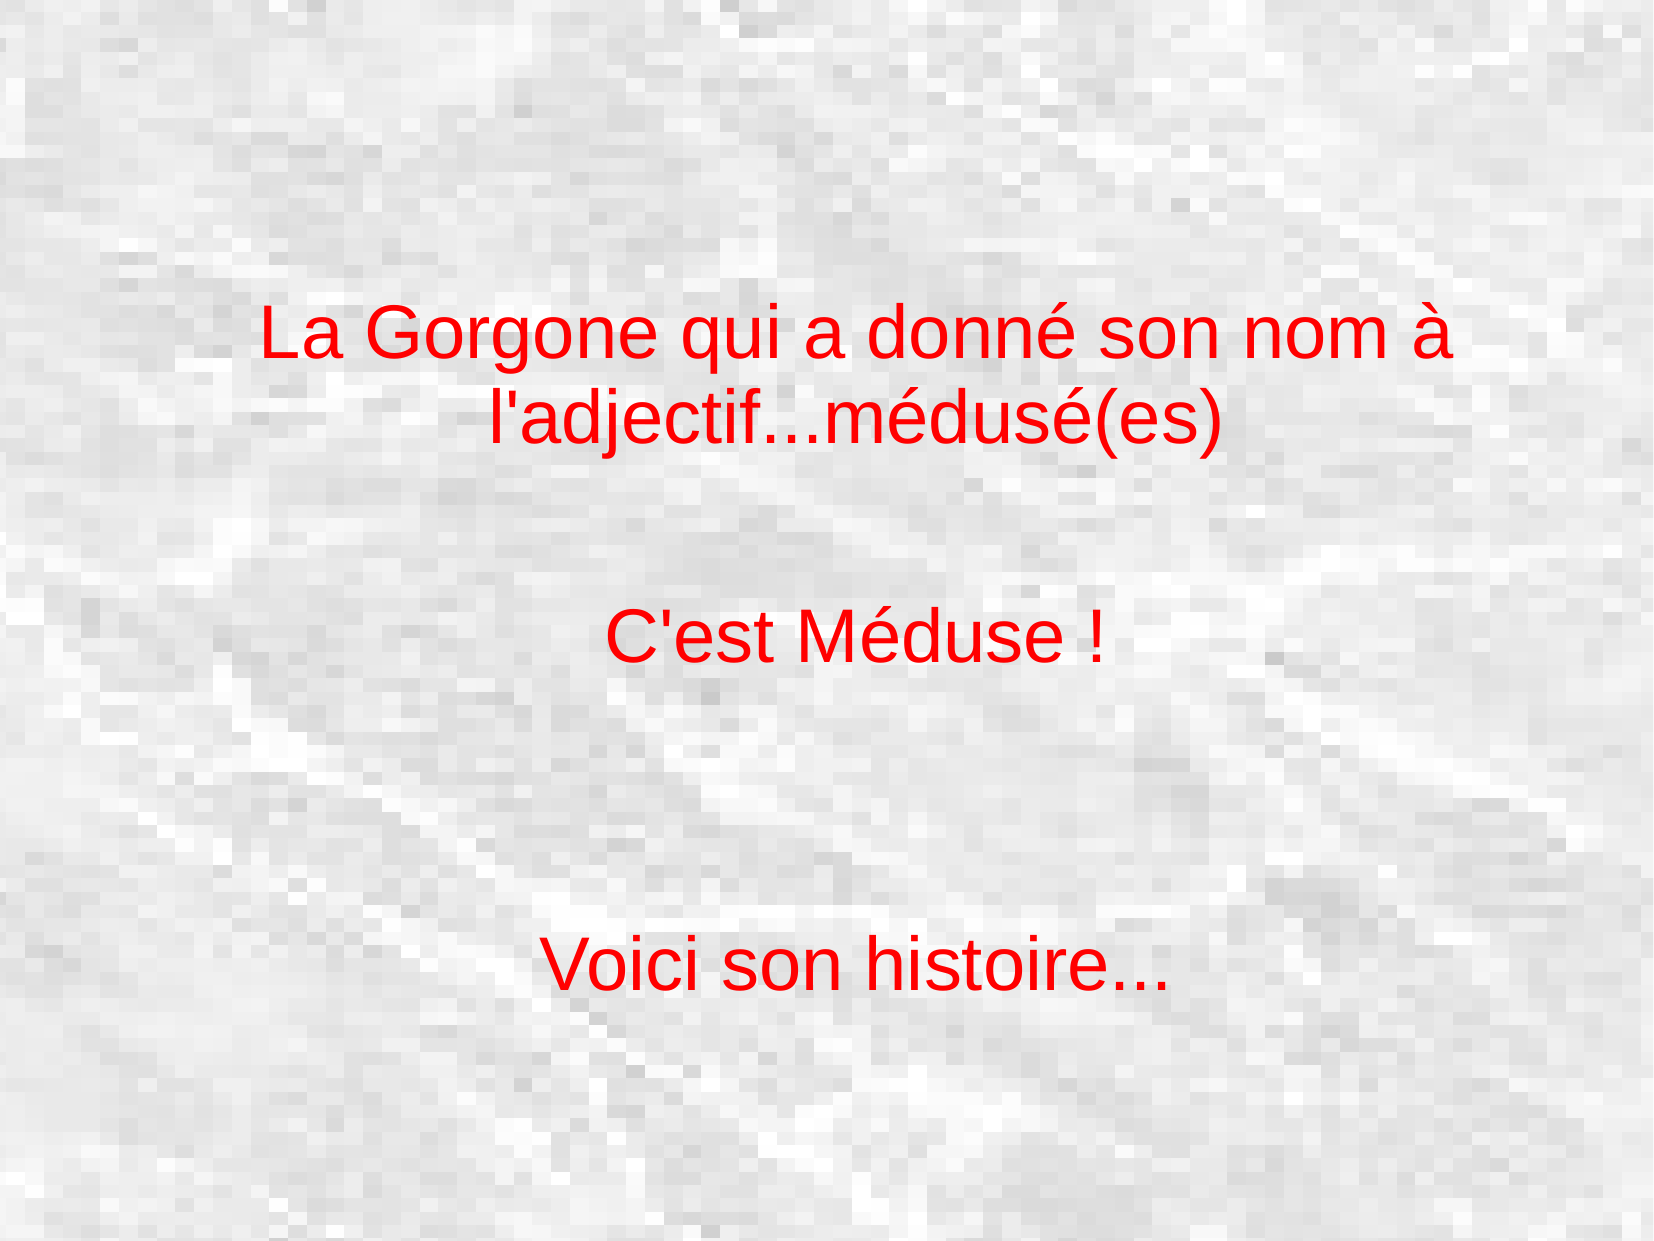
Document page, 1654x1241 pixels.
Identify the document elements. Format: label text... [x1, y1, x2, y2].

picture [0, 0, 1654, 1241]
list La Gorgone qui a donné son nom à l'adjectif...médusé(es) C'est Méduse ! Voici son histoire... [82, 290, 1571, 1010]
